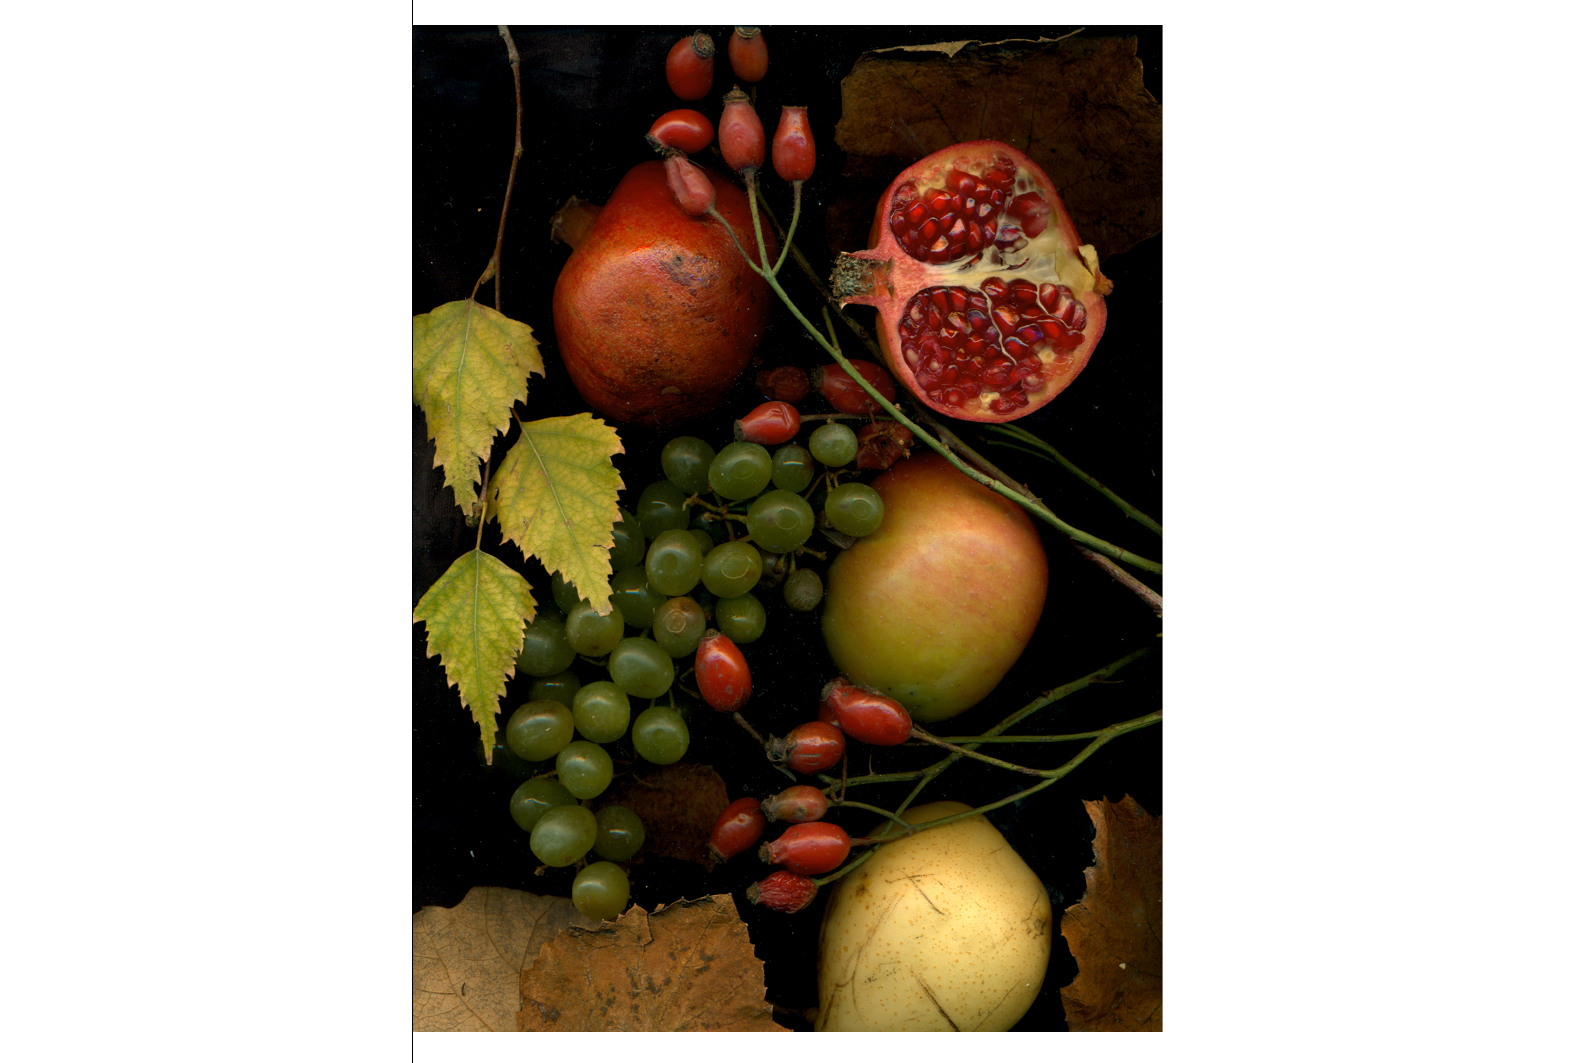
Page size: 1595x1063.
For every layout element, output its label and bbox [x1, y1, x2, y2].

picture [412, 0, 1163, 1063]
